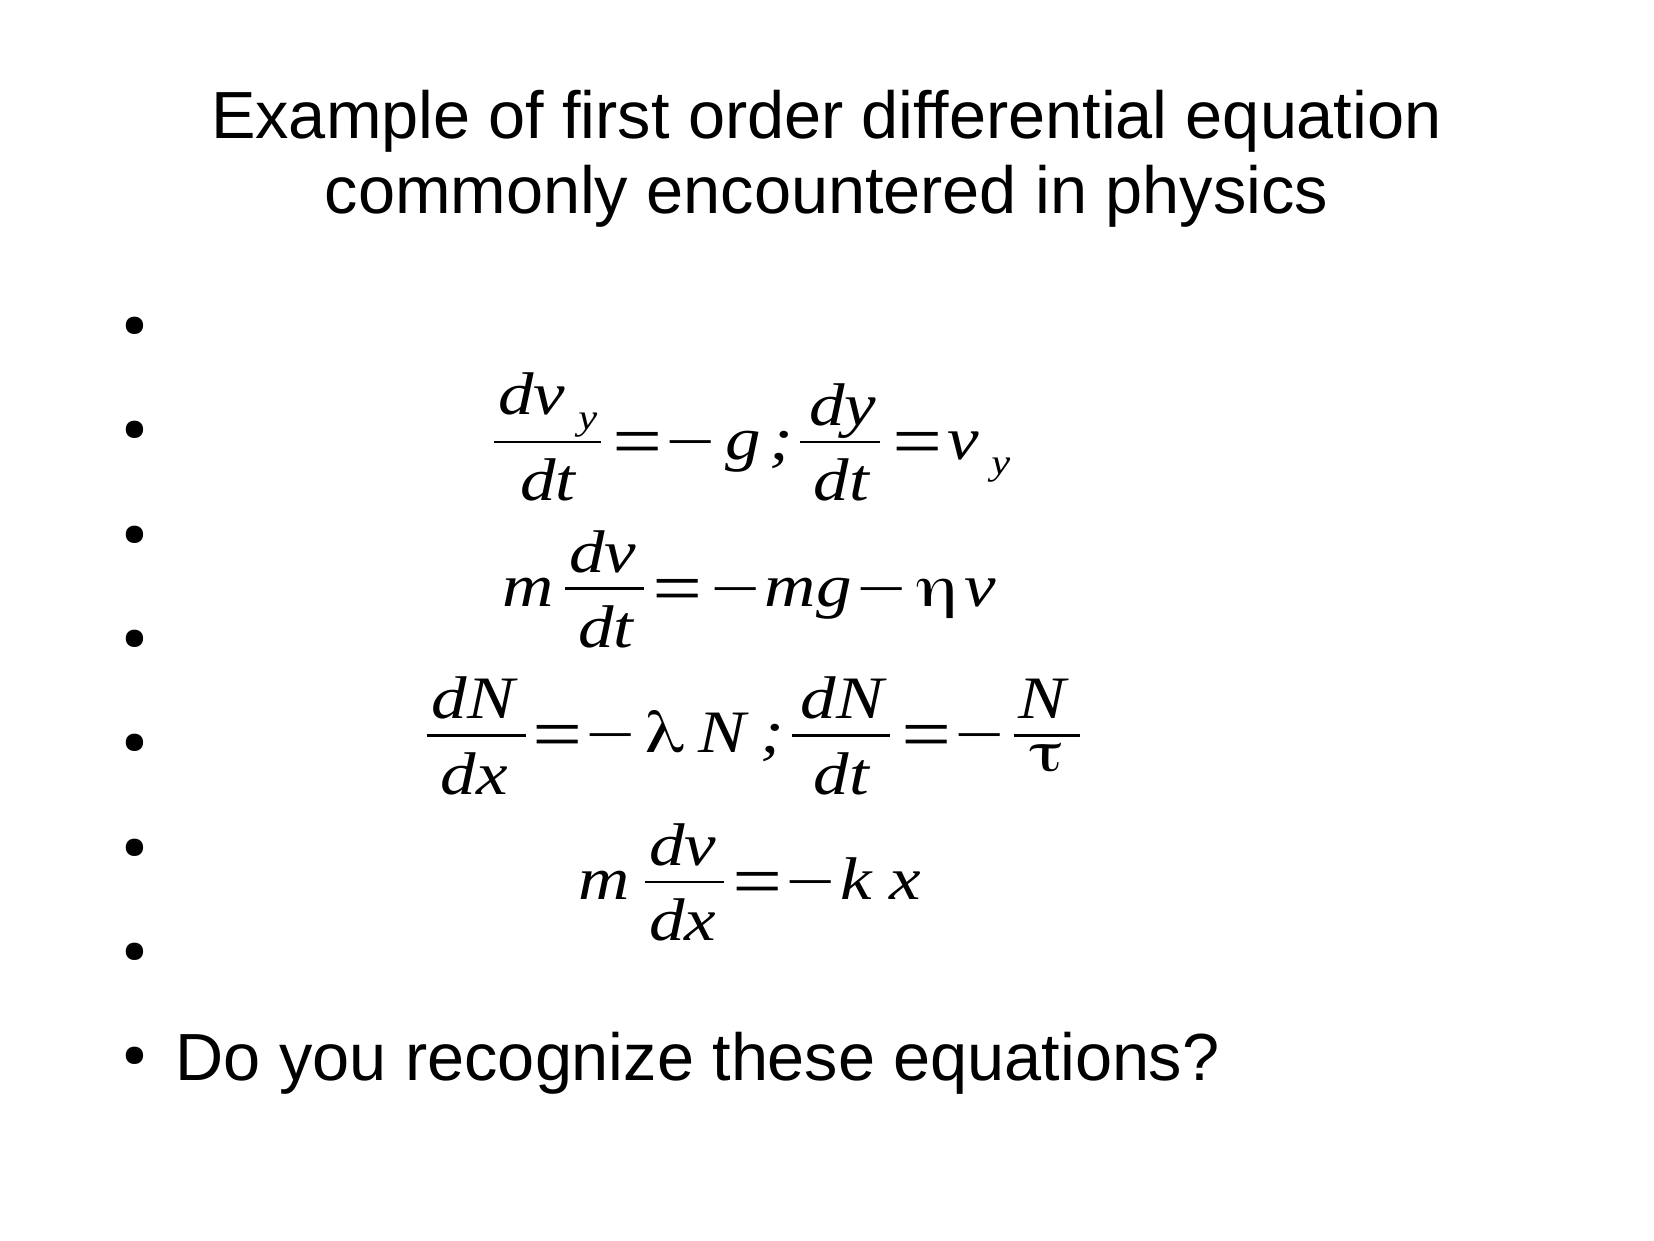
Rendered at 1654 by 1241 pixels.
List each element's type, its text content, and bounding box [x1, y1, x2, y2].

title Example of first order differential equation commonly encountered in physics [82, 49, 1571, 257]
list Do you recognize these equations? [105, 290, 1606, 1201]
chart [405, 361, 1099, 955]
